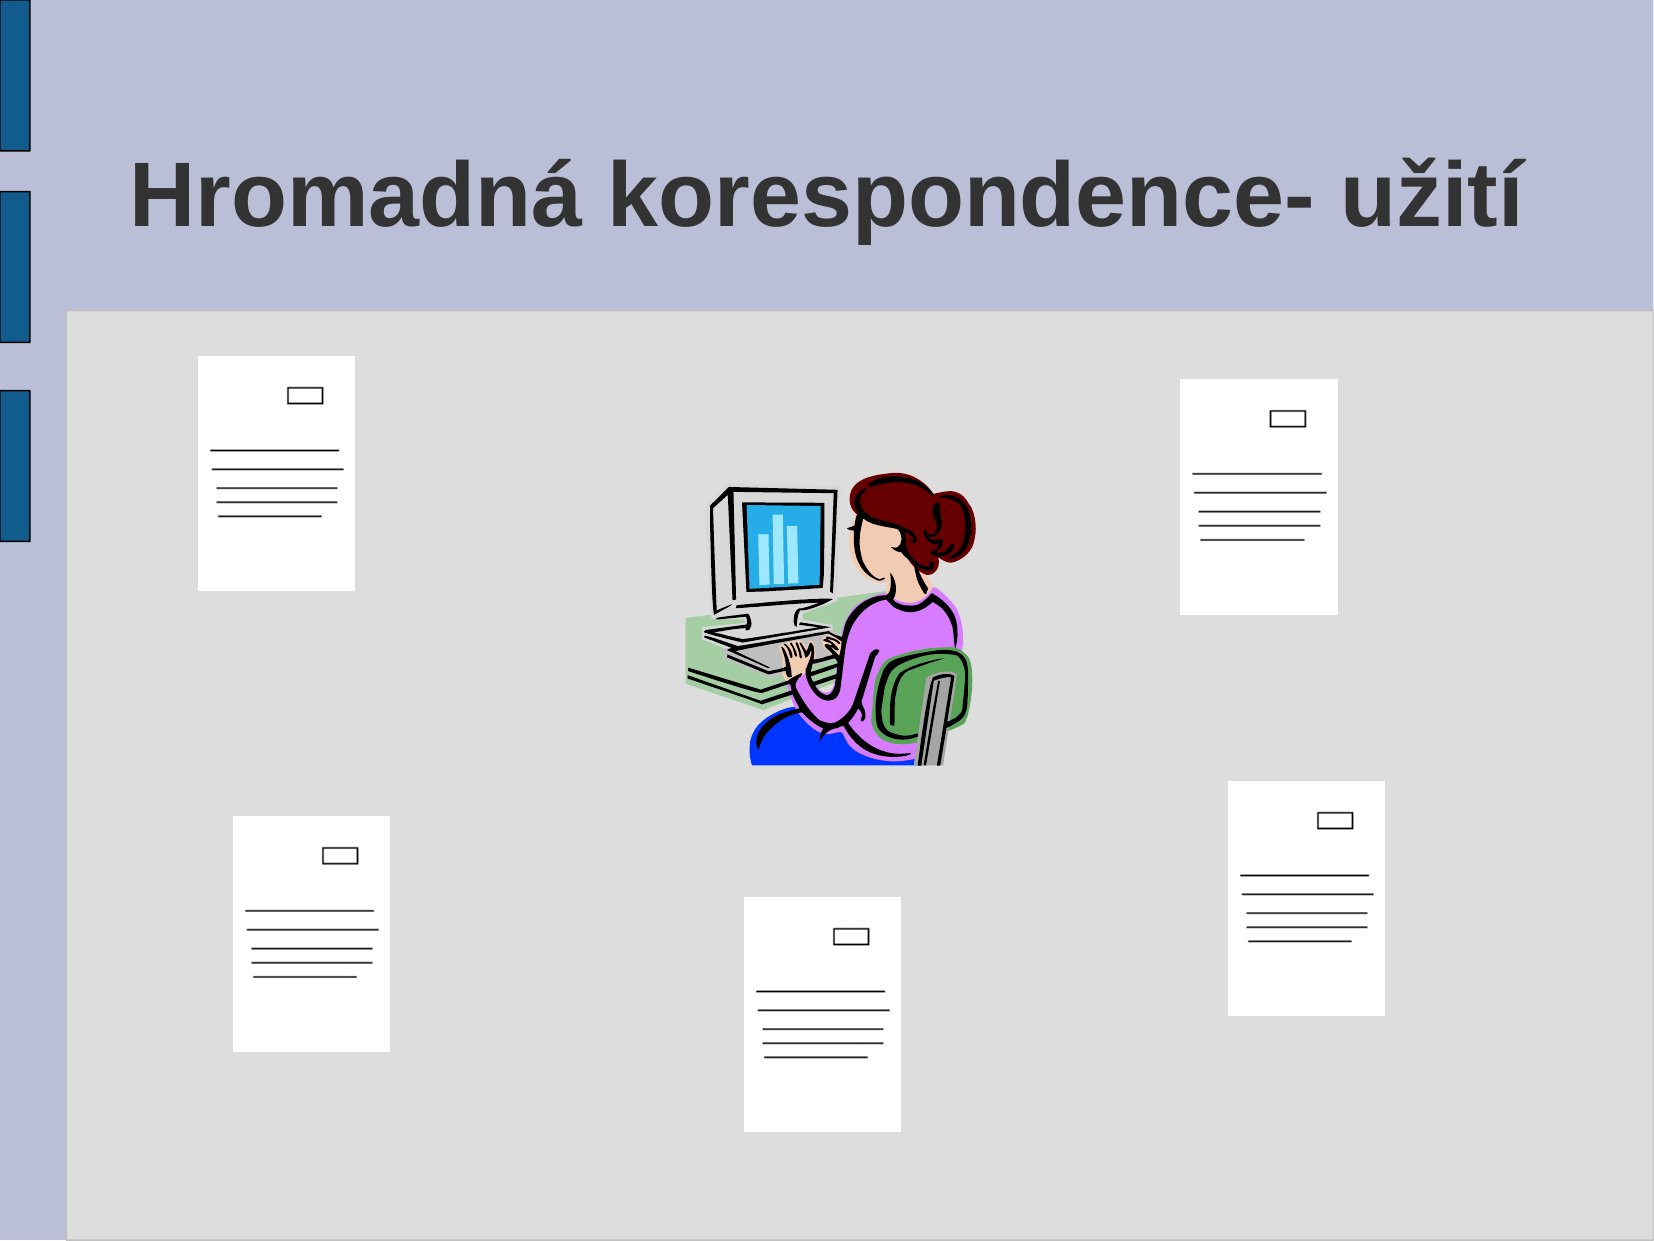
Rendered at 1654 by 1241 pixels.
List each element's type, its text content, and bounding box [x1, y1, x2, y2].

picture [744, 897, 901, 1133]
picture [685, 472, 980, 773]
picture [198, 356, 355, 591]
picture [233, 816, 390, 1052]
title Hromadná korespondence- užití [121, 91, 1534, 299]
picture [1228, 781, 1385, 1016]
picture [1180, 379, 1338, 615]
